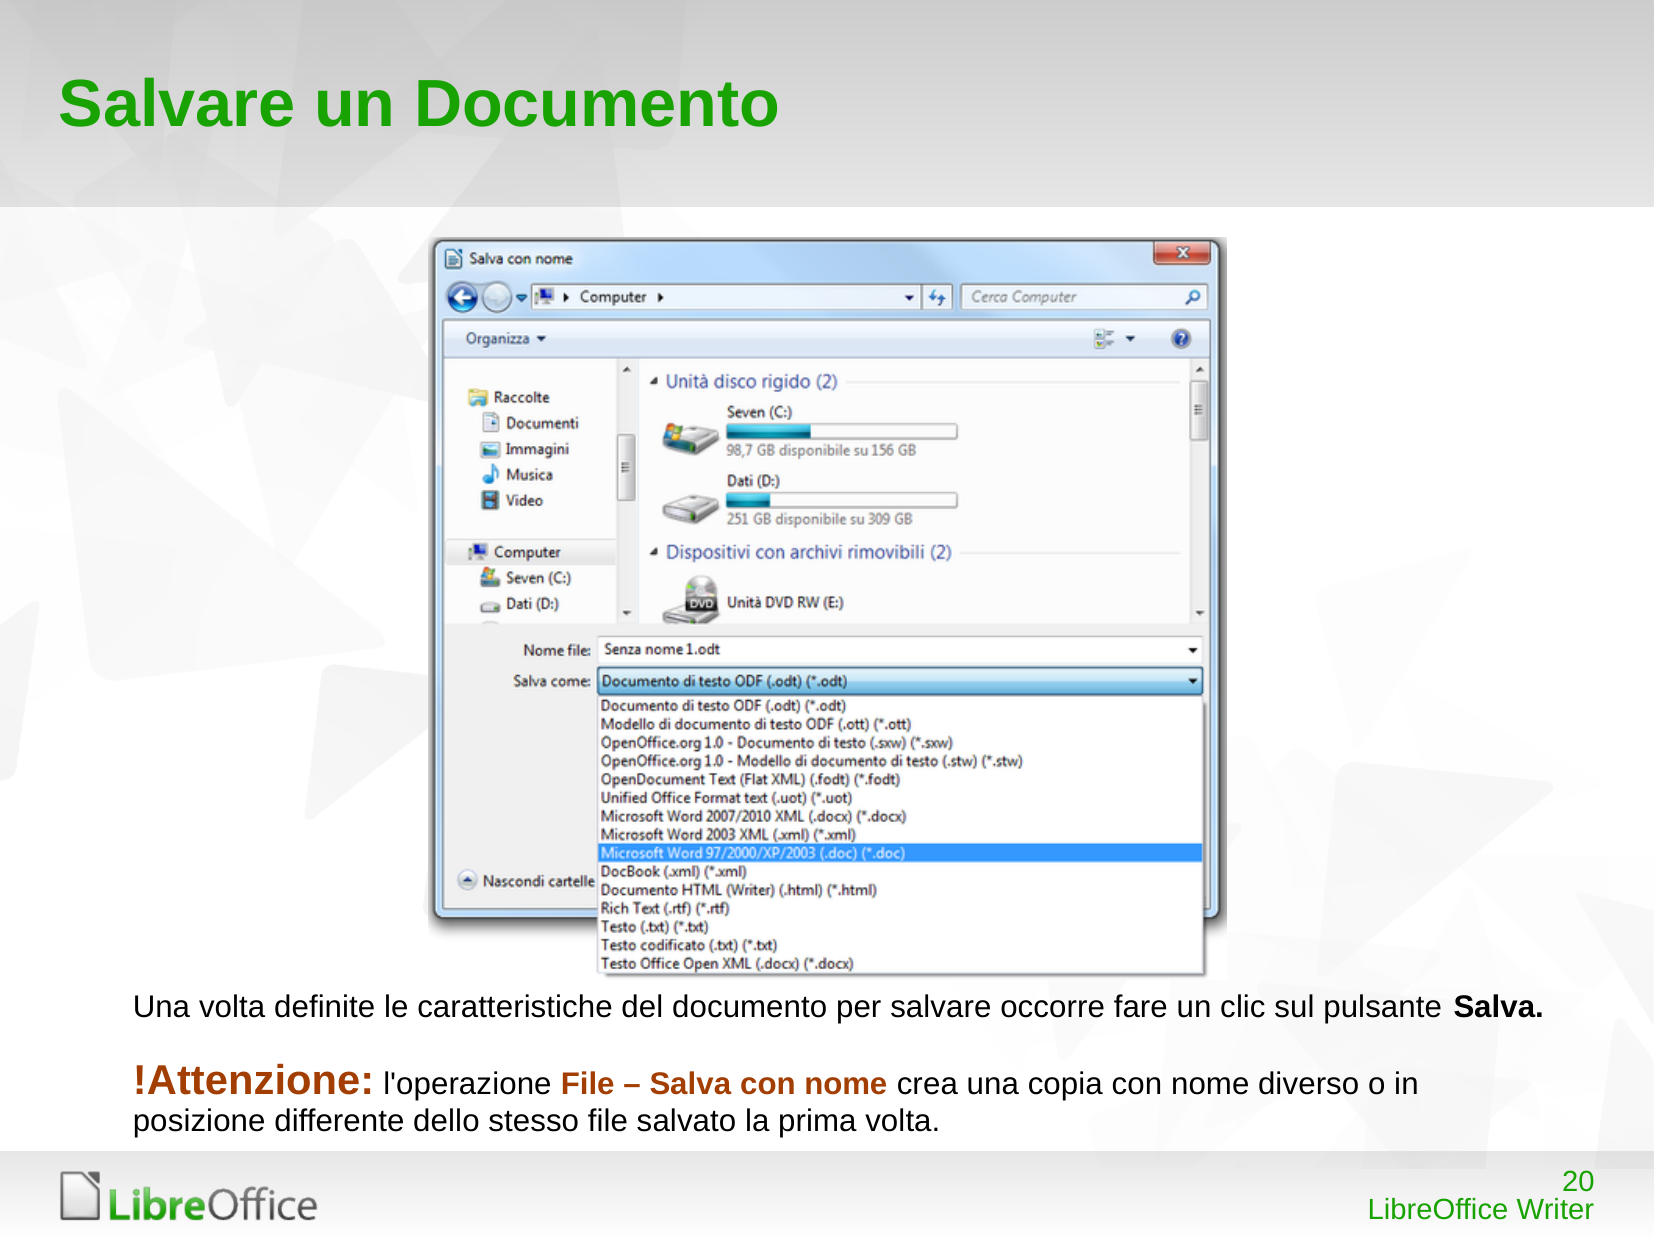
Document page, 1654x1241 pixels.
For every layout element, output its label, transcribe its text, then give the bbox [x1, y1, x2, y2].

text_box Una volta definite le caratteristiche del documento per salvare occorre fare un clic sul pulsante Salva. !Attenzione: l'operazione File – Salva con nome crea una copia con nome diverso o in posizione differente dello stesso file salvato la prima volta. [118, 982, 1571, 1148]
title Salvare un Documento [59, 29, 1595, 178]
picture [41, 1152, 337, 1240]
picture [0, 0, 1654, 1169]
